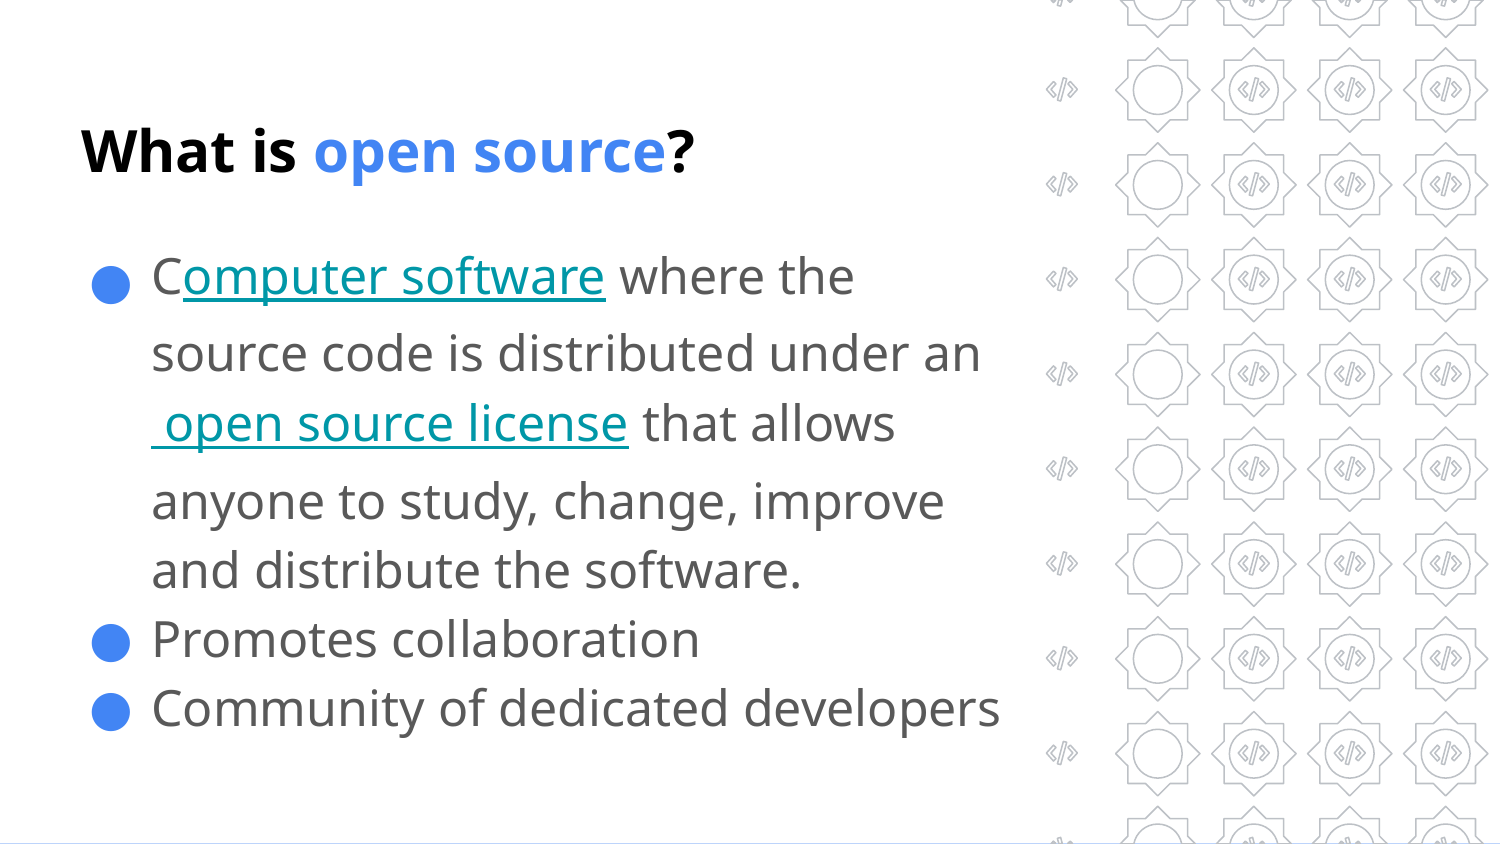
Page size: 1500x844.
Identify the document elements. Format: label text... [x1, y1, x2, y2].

text_box What is open source? [66, 99, 1021, 200]
text_box Computer software where the source code is distributed under an open source license that allows anyone to study, change, improve and distribute the software. Promotes collaboration Community of dedicated developers [61, 219, 1027, 752]
